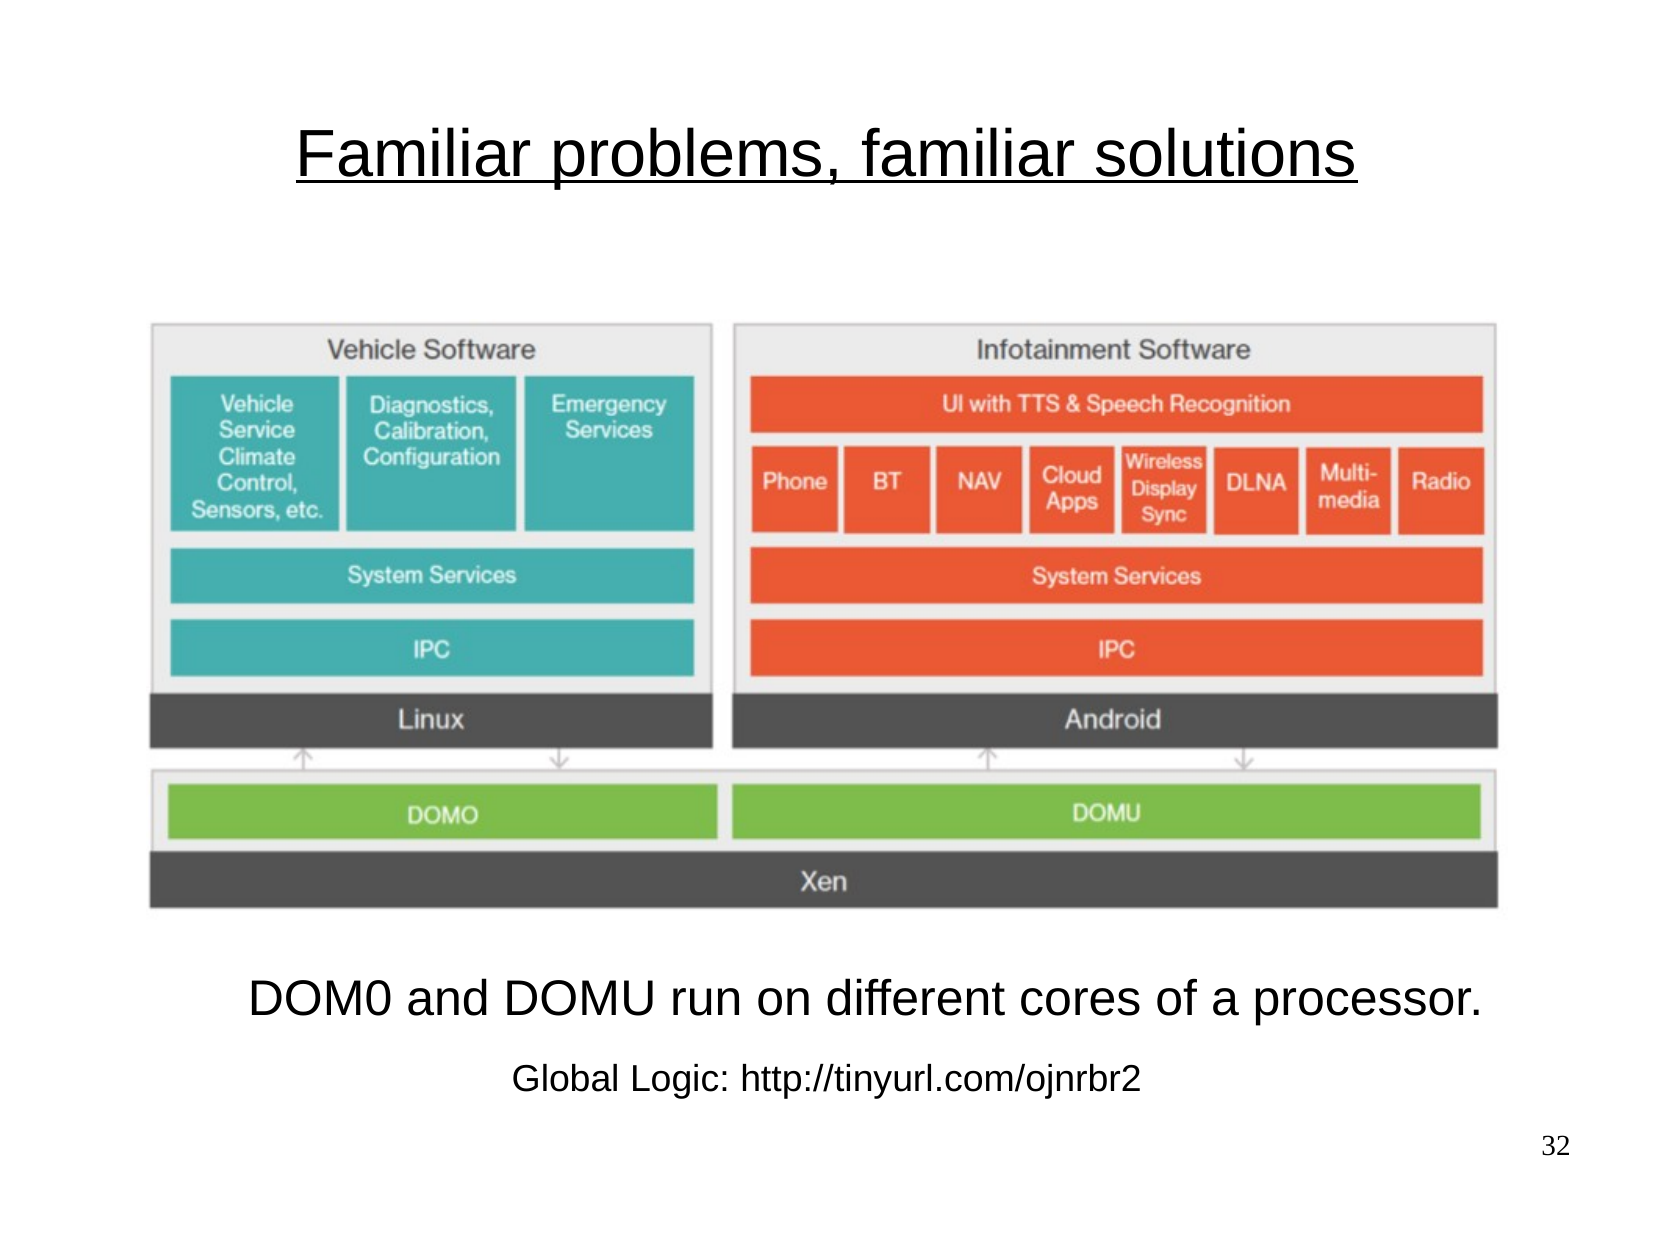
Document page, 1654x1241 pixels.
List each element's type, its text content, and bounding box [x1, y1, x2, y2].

text_box DOM0 and DOMU run on different cores of a processor. [233, 963, 1500, 1034]
text_box Global Logic: http://tinyurl.com/ojnrbr2 [496, 1050, 1157, 1107]
title Familiar problems, familiar solutions [82, 49, 1571, 257]
picture [146, 319, 1508, 923]
